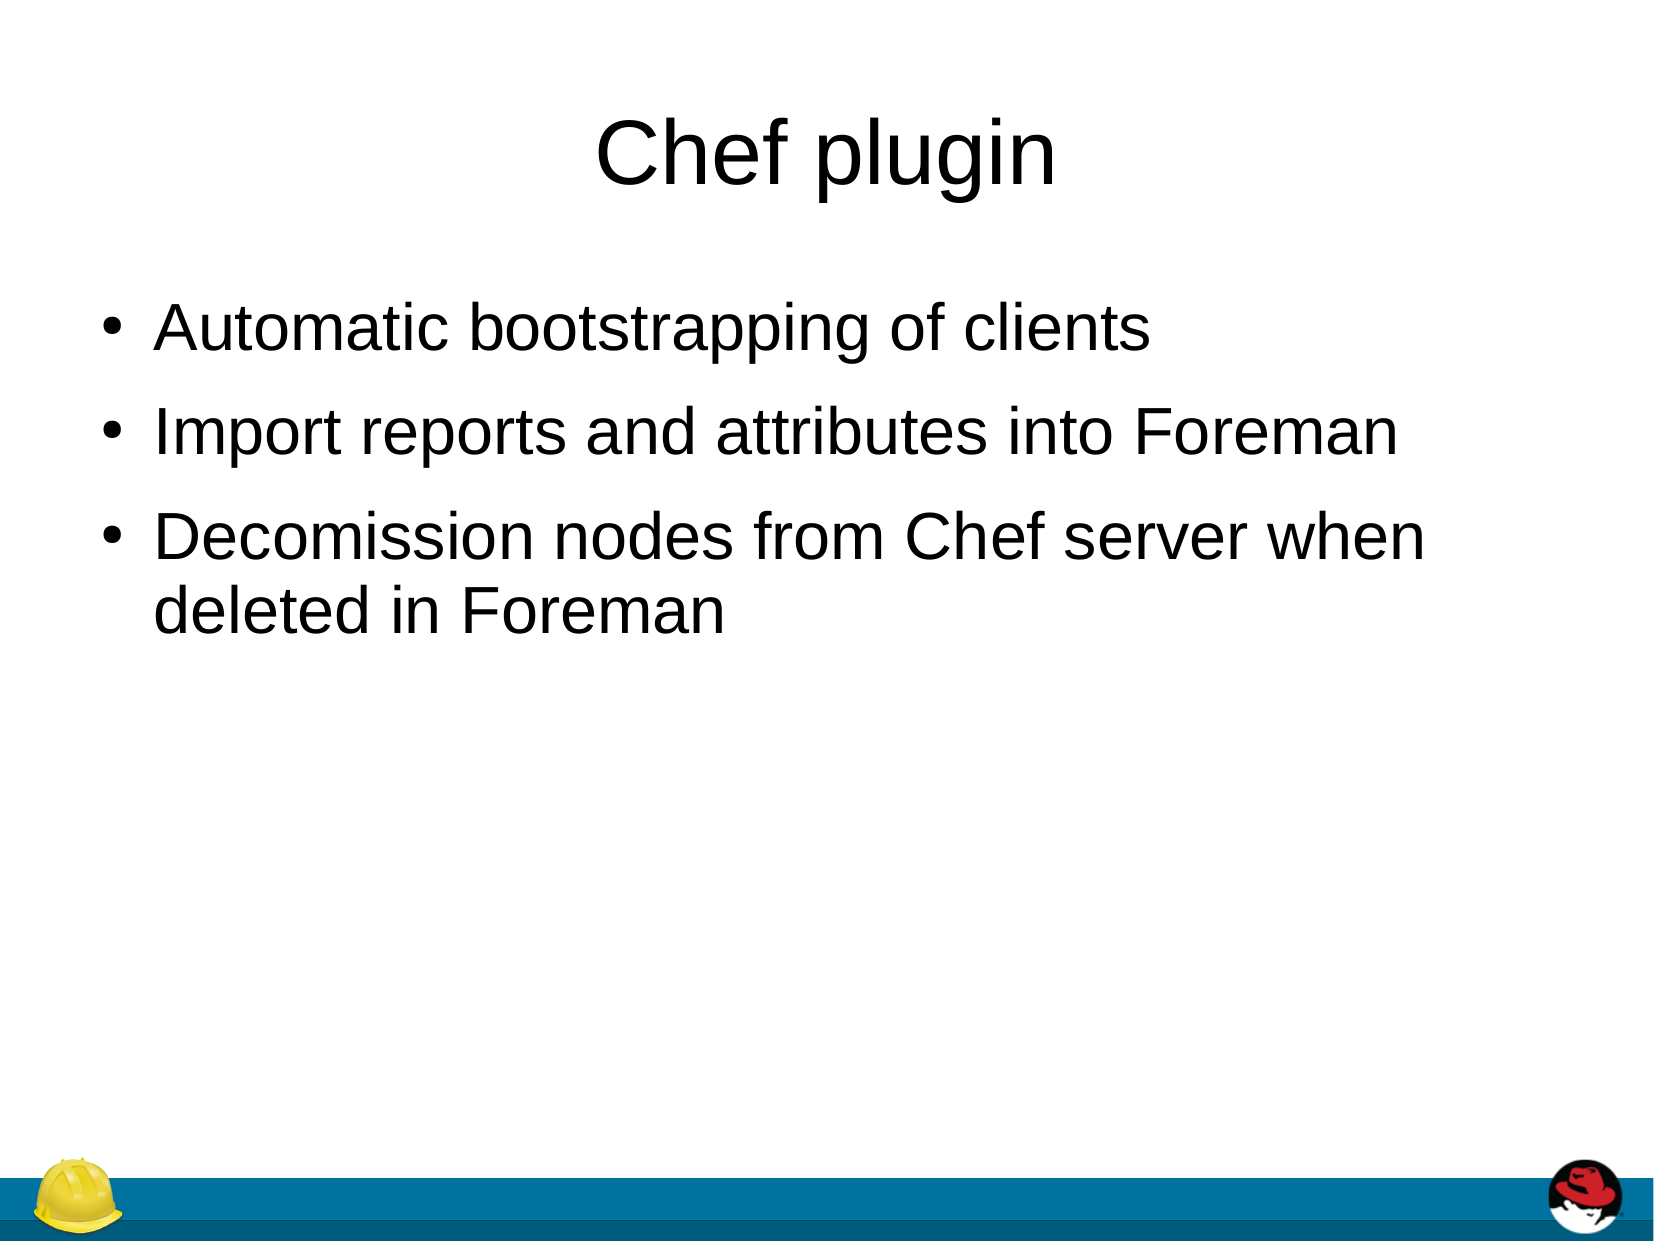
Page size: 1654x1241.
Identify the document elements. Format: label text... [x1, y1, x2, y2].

list Automatic bootstrapping of clients Import reports and attributes into Foreman Decomission nodes from Chef server when deleted in Foreman [82, 290, 1571, 1010]
picture [1547, 1157, 1630, 1233]
title Chef plugin [82, 49, 1571, 257]
picture [23, 1145, 130, 1235]
